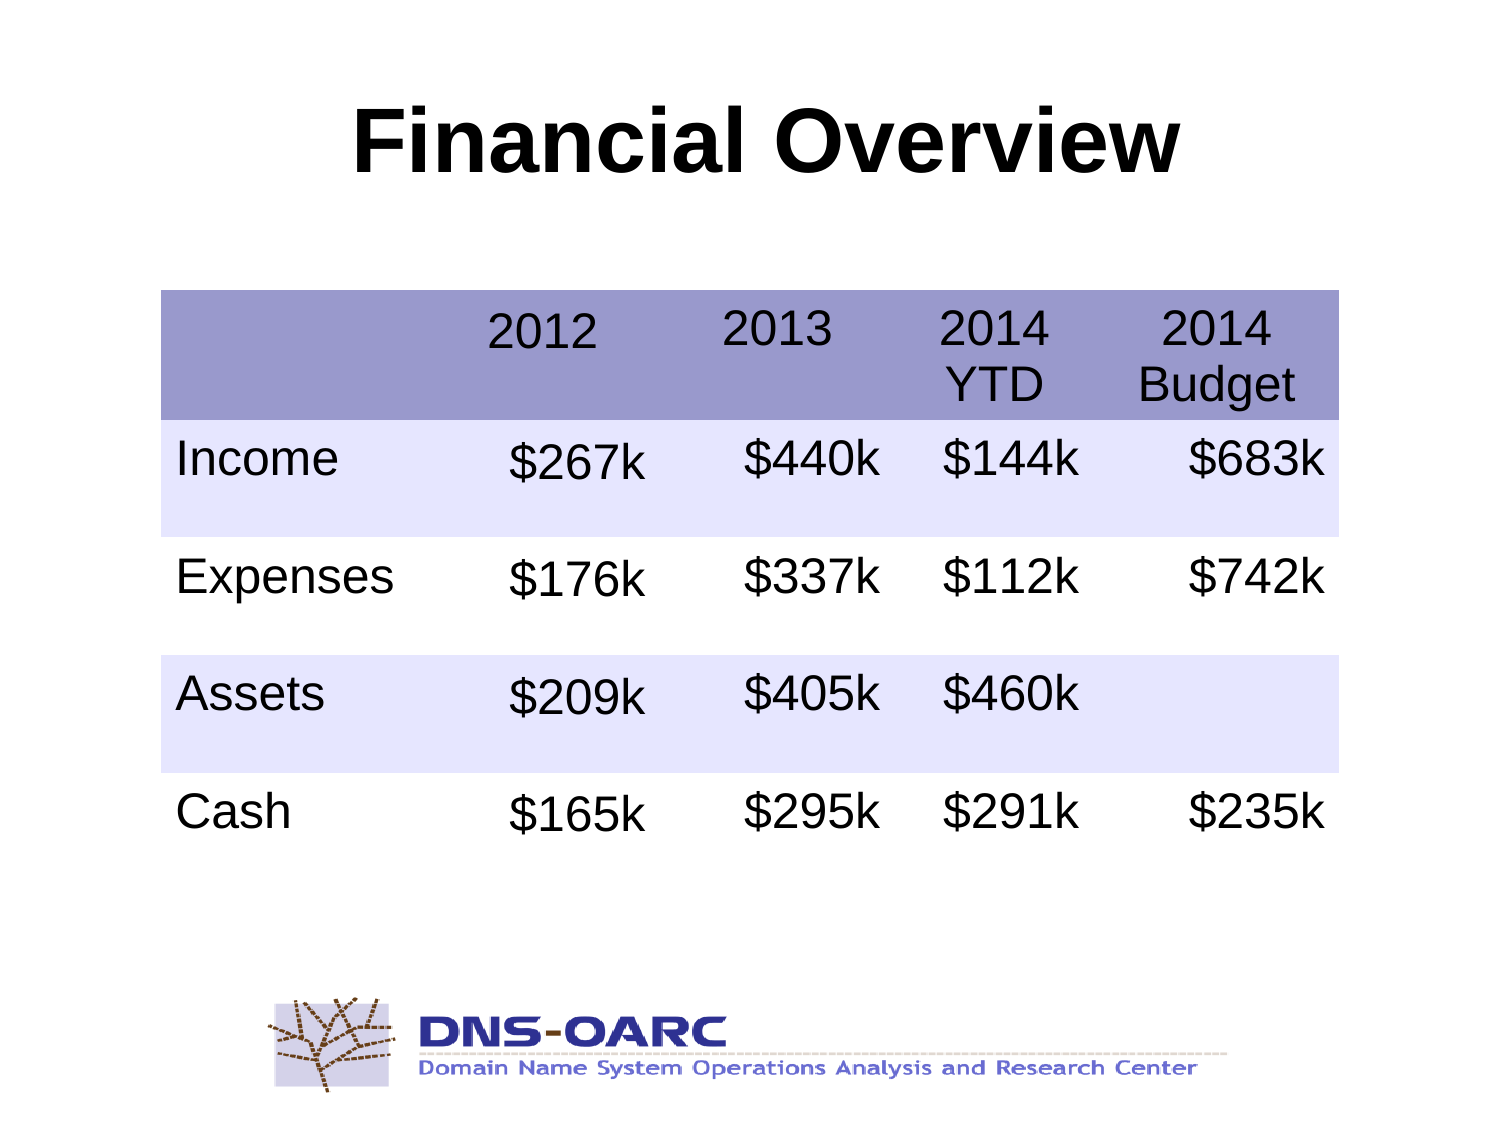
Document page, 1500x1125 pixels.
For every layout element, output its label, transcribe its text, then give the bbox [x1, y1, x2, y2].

table_cell $337k [660, 537, 895, 655]
table_cell $144k [895, 420, 1094, 537]
table_cell $405k [660, 655, 895, 773]
table_header 2014 YTD [895, 290, 1094, 420]
table_cell Cash [161, 773, 425, 890]
table_cell $683k [1094, 420, 1339, 537]
table_cell $295k [660, 773, 895, 890]
table_cell $460k [895, 655, 1094, 773]
table_cell Assets [161, 655, 425, 773]
table_cell $440k [660, 420, 895, 537]
table_cell $165k [425, 773, 660, 890]
table_cell $209k [425, 655, 660, 773]
table_header 2012 [425, 290, 660, 420]
table_header 2013 [660, 290, 895, 420]
table_header [161, 290, 425, 420]
table_cell [1094, 655, 1339, 773]
table_cell Income [161, 420, 425, 537]
table_cell $235k [1094, 773, 1339, 890]
table_header 2014 Budget [1094, 290, 1339, 420]
table_cell $267k [425, 420, 660, 537]
table_cell $112k [895, 537, 1094, 655]
picture [214, 991, 1259, 1099]
table_cell $291k [895, 773, 1094, 890]
table_cell $742k [1094, 537, 1339, 655]
table_cell $176k [425, 537, 660, 655]
title Financial Overview [75, 52, 1426, 226]
table_cell Expenses [161, 537, 425, 655]
